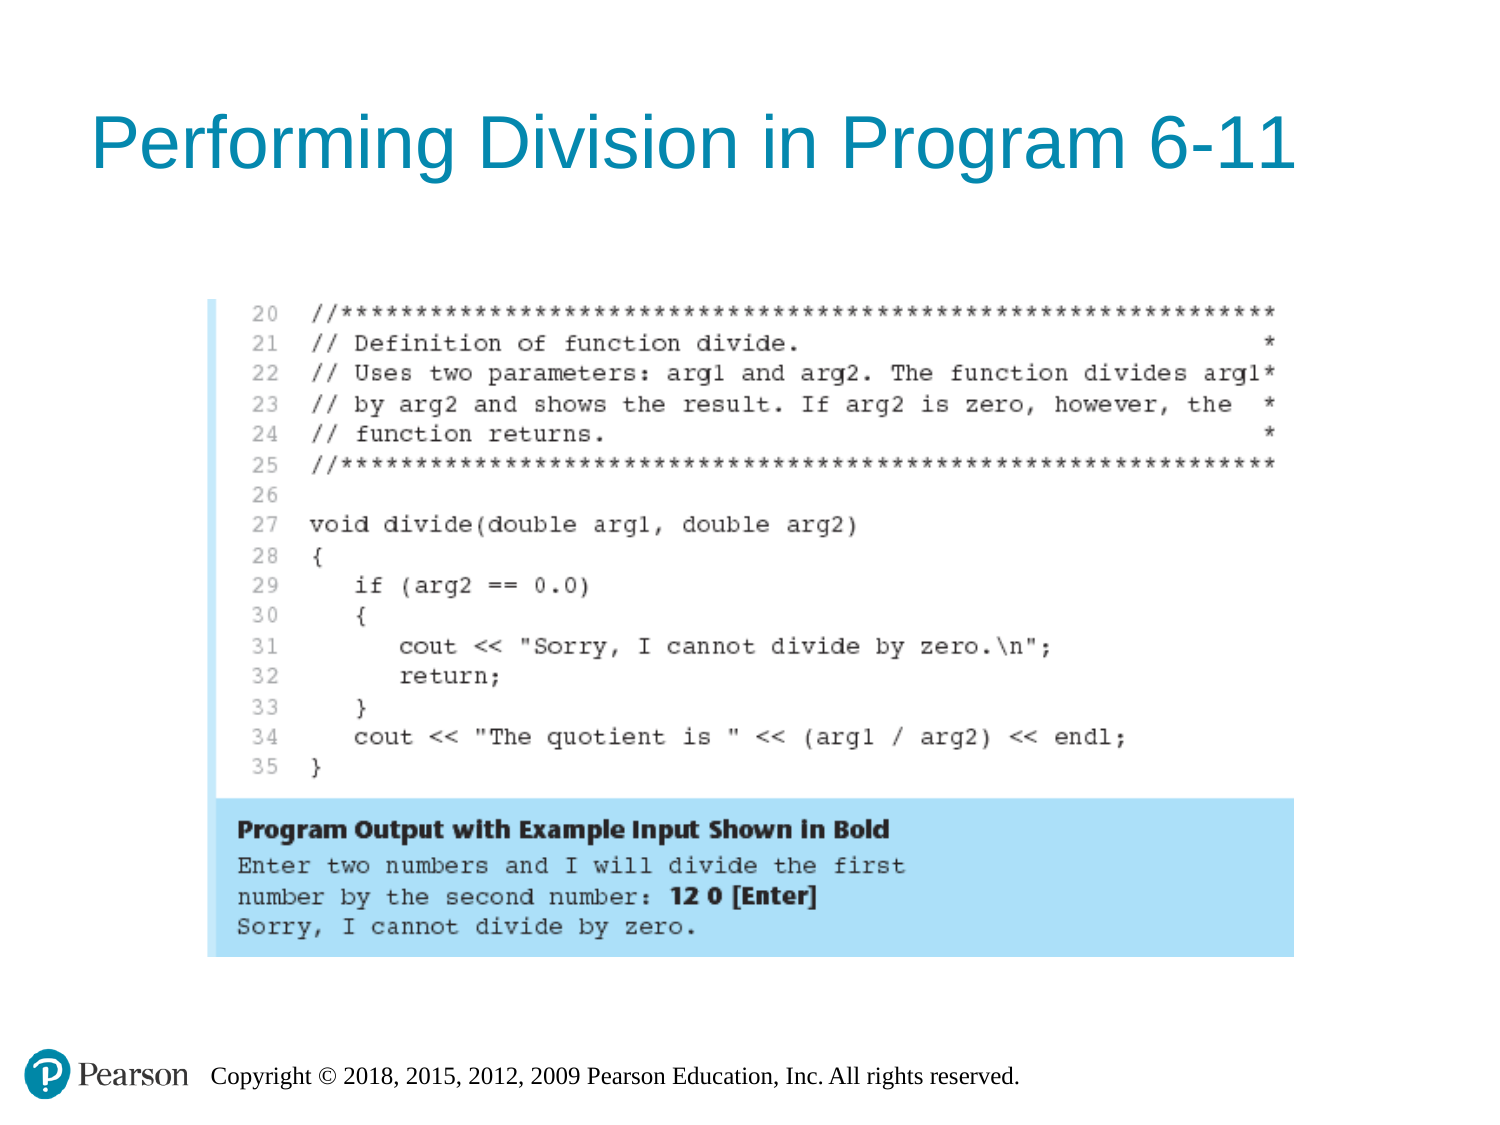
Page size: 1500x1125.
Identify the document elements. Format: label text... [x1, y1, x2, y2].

title Performing Division in Program 6-11 [75, 45, 1426, 233]
picture [206, 299, 1294, 957]
